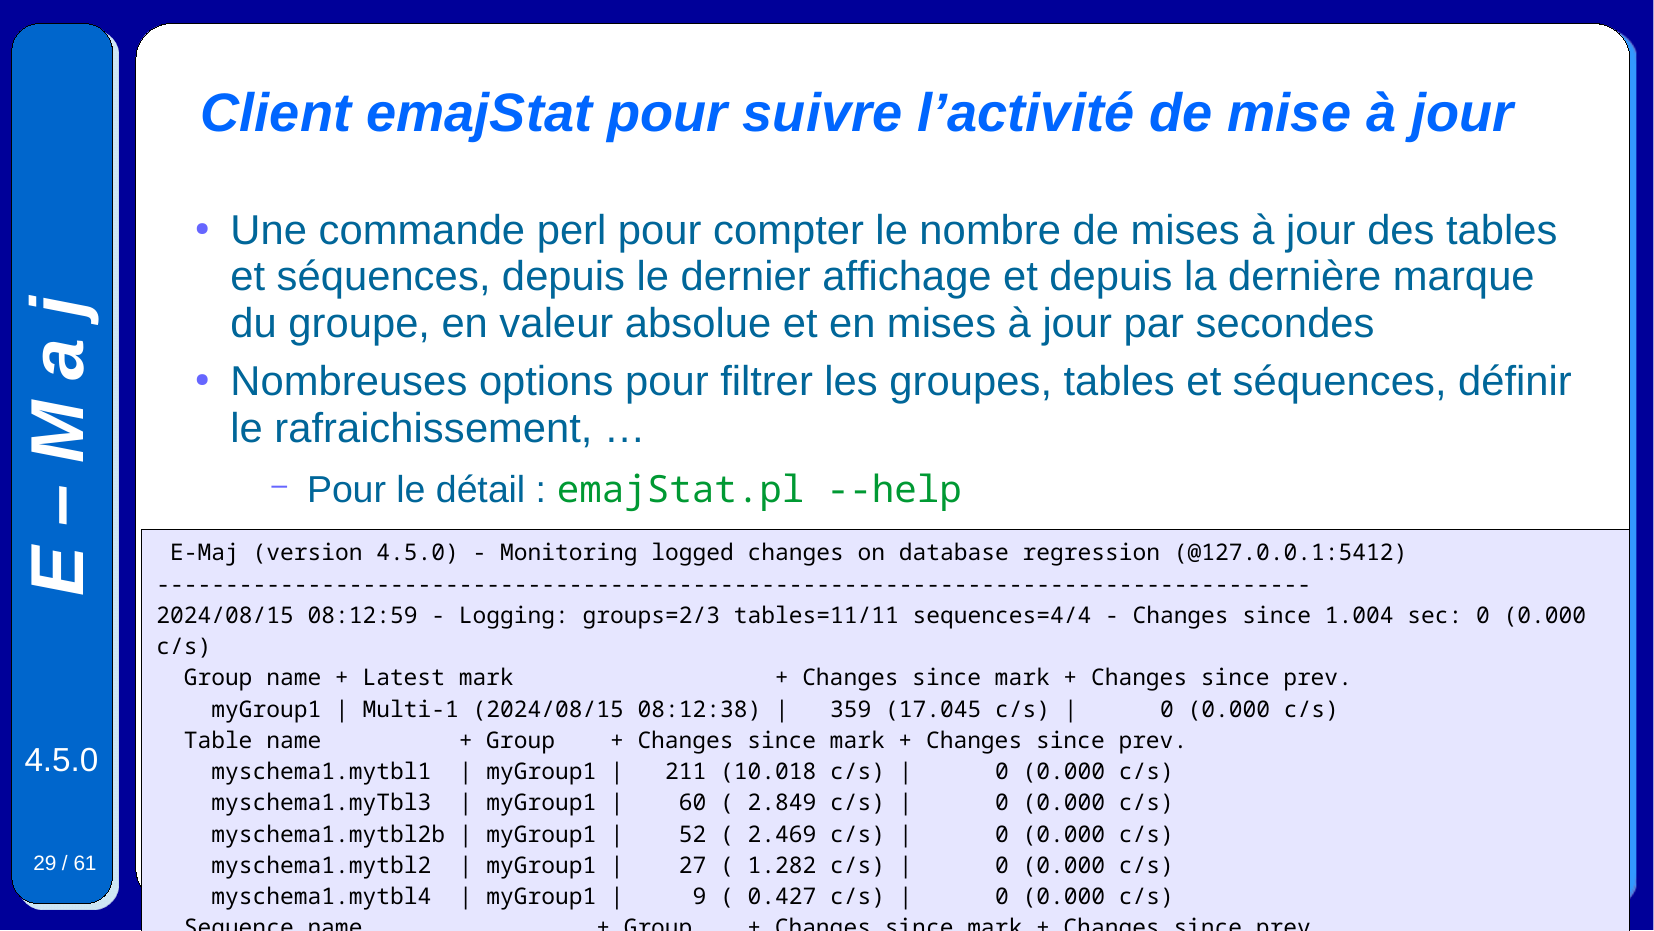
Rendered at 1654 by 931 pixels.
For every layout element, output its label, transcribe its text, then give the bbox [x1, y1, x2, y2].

text_box E-Maj (version 4.5.0) - Monitoring logged changes on database regression (@127.0.0.1:5412) ------------------------------------------------------------------------------------ 2024/08/15 08:12:59 - Logging: groups=2/3 tables=11/11 sequences=4/4 - Changes since 1.004 sec: 0 (0.000 c/s) Group name + Latest mark + Changes since mark + Changes since prev. myGroup1 | Multi-1 (2024/08/15 08:12:38) | 359 (17.045 c/s) | 0 (0.000 c/s) Table name + Group + Changes since mark + Changes since prev. myschema1.mytbl1 | myGroup1 | 211 (10.018 c/s) | 0 (0.000 c/s) myschema1.myTbl3 | myGroup1 | 60 ( 2.849 c/s) | 0 (0.000 c/s) myschema1.mytbl2b | myGroup1 | 52 ( 2.469 c/s) | 0 (0.000 c/s) myschema1.mytbl2 | myGroup1 | 27 ( 1.282 c/s) | 0 (0.000 c/s) myschema1.mytbl4 | myGroup1 | 9 ( 0.427 c/s) | 0 (0.000 c/s) Sequence name + Group + Changes since mark + Changes since prev. myschema1.mytbl2b_col20_seq | myGroup1 | -5 (-0.237 c/s) | 0 (0.000 c/s) myschema1.myTbl3_col31_seq | myGroup1 | -20 (-0.950 c/s) | 0 (0.000 c/s) [141, 529, 1630, 890]
title Client emajStat pour suivre l’activité de mise à jour [200, 34, 1575, 191]
list Une commande perl pour compter le nombre de mises à jour des tables et séquences, depuis le dernier affichage et depuis la dernière marque du groupe, en valeur absolue et en mises à jour par secondes Nombreuses options pour filtrer les groupes, tables et séquences, définir le rafraichissement, … Pour le détail : emajStat.pl --help [177, 206, 1587, 507]
